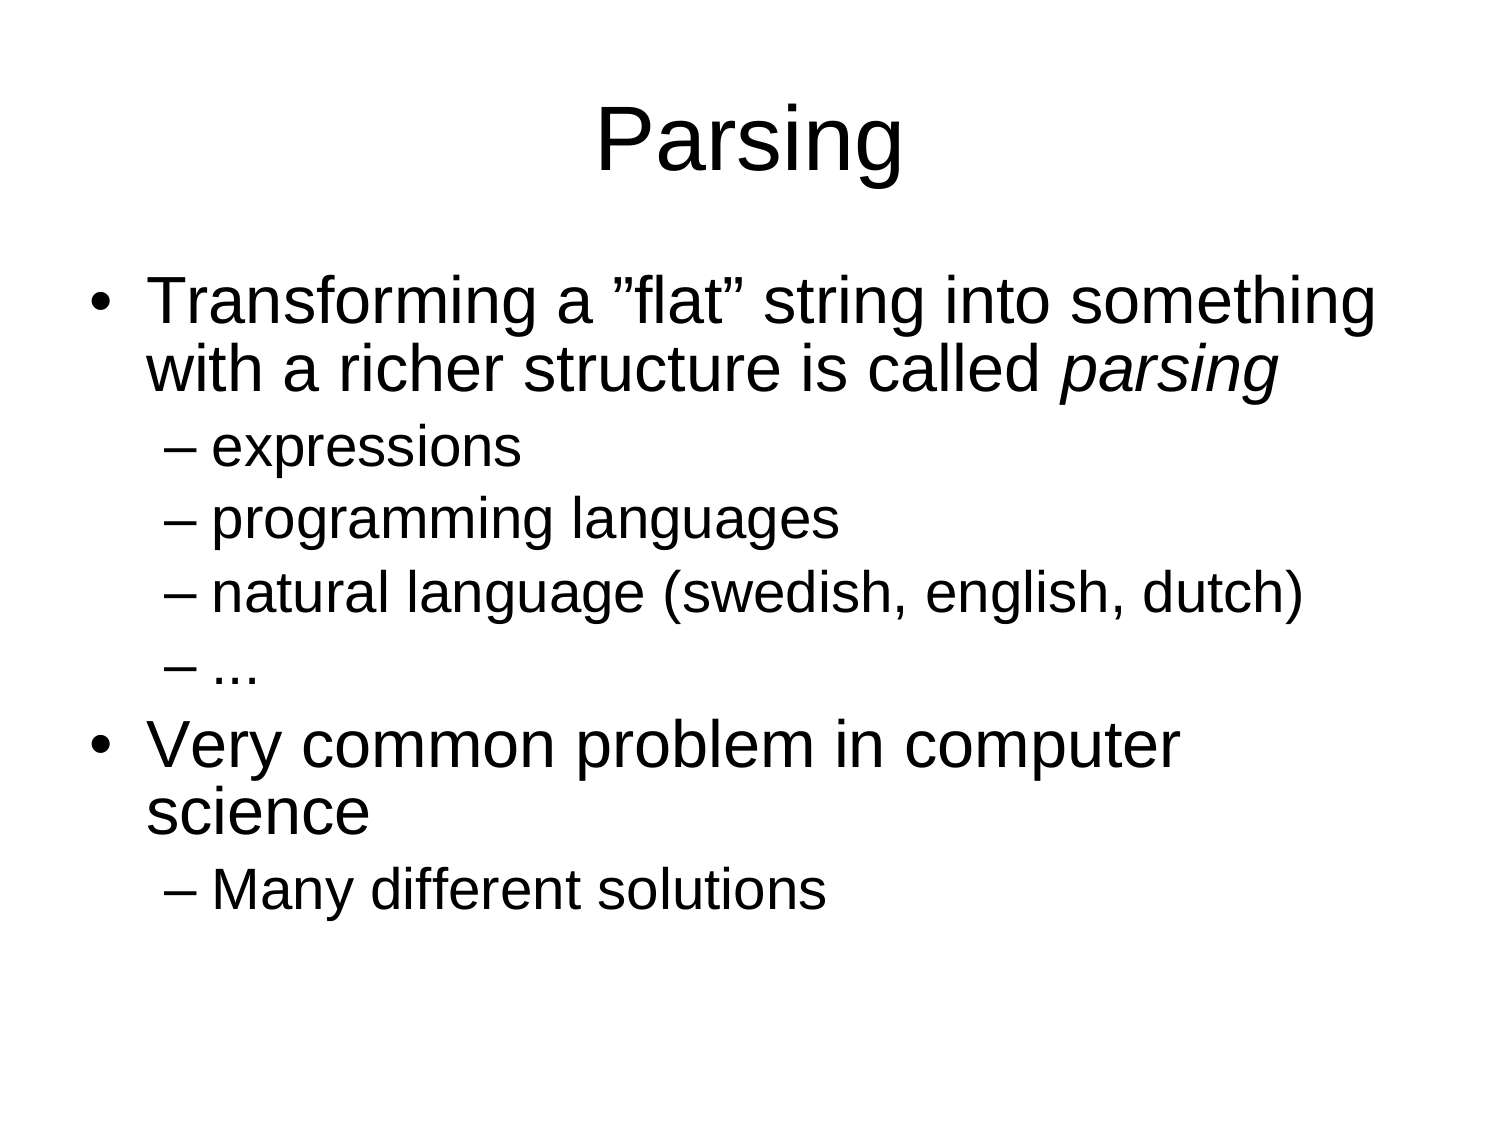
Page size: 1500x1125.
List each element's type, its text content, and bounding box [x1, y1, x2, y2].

list Transforming a ”flat” string into something with a richer structure is called parsing expressions programming languages natural language (swedish, english, dutch) ... Very common problem in computer science Many different solutions [75, 262, 1426, 1005]
title Parsing [75, 45, 1426, 233]
